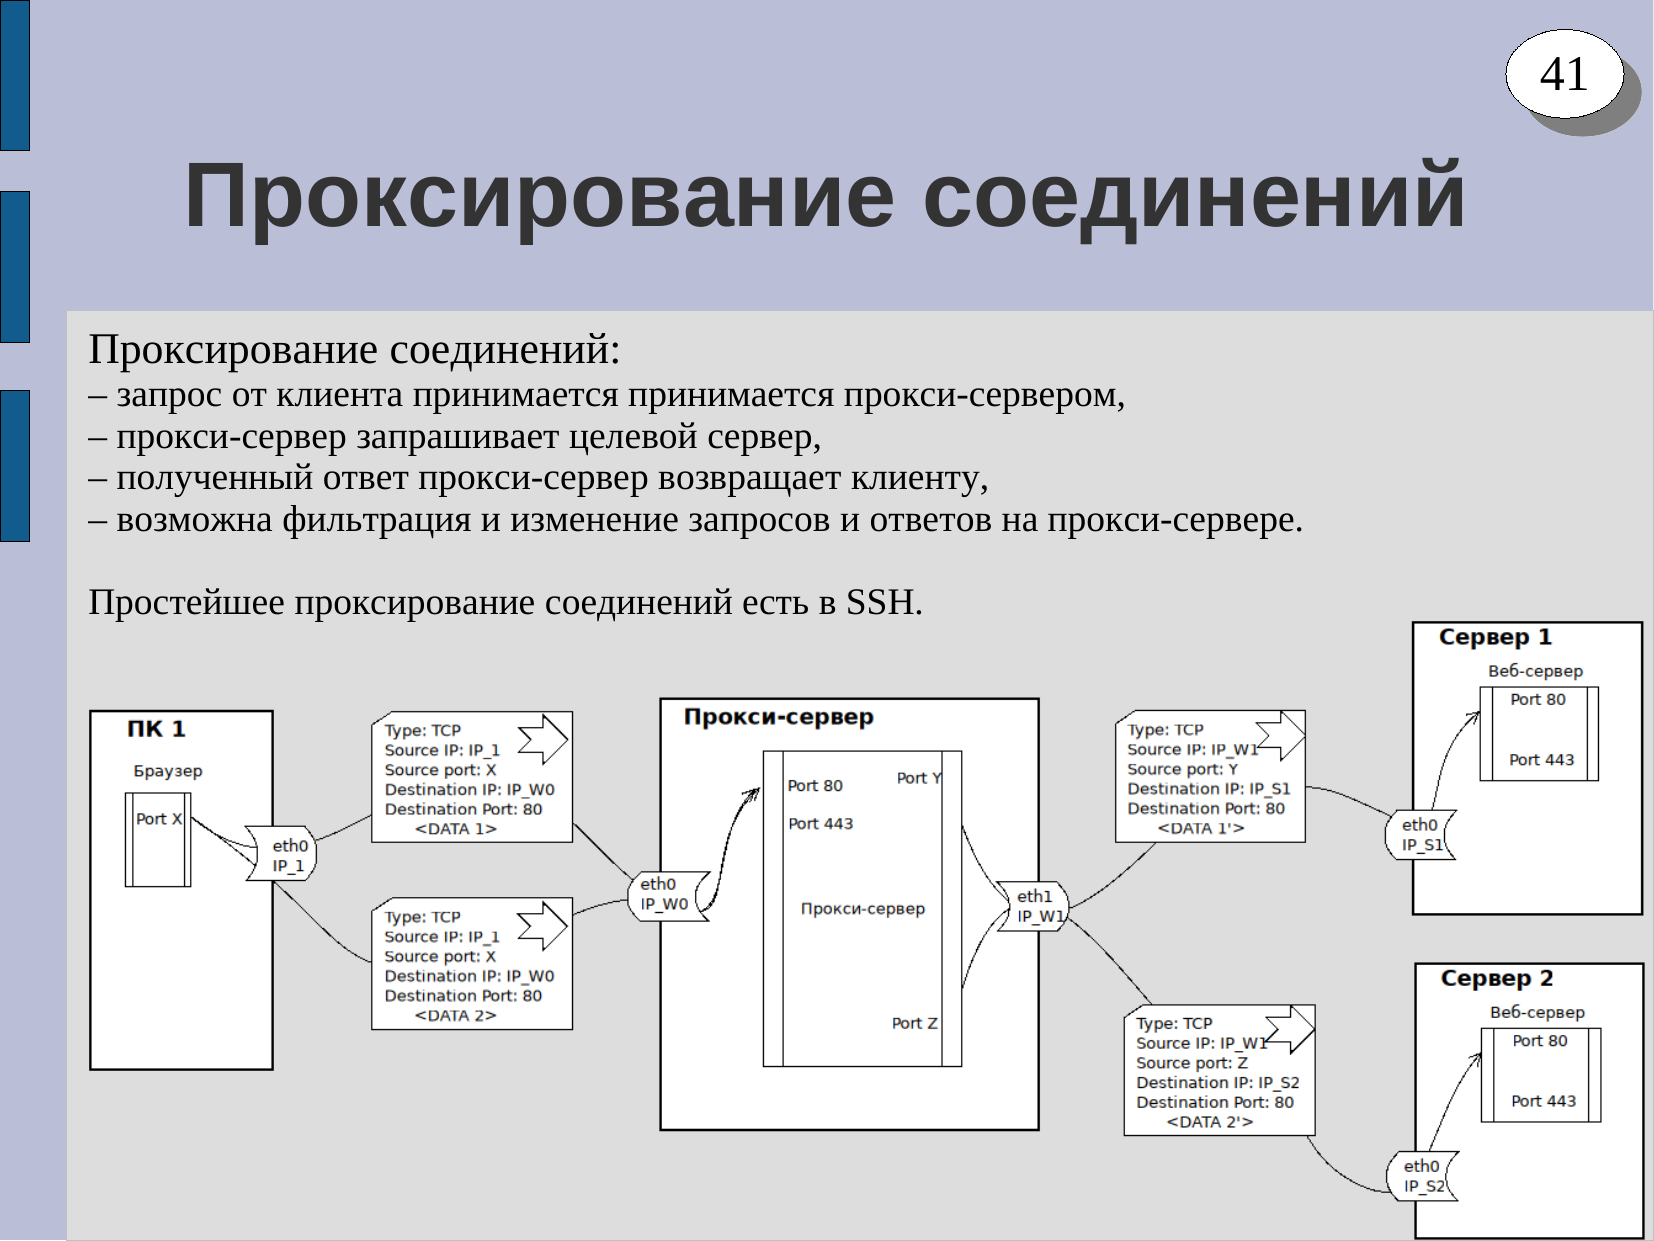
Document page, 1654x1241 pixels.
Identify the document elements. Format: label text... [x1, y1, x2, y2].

picture [88, 620, 1646, 1241]
title Проксирование соединений [121, 91, 1534, 299]
text_box Проксирование соединений: – запрос от клиента принимается принимается прокси-сервером, – прокси-сервер запрашивает целевой сервер, – полученный ответ прокси-сервер возвращает клиенту, – возможна фильтрация и изменение запросов и ответов на прокси-сервере. Простейшее проксирование соединений есть в SSH. [88, 324, 1565, 620]
text_box 41 [1505, 29, 1625, 119]
